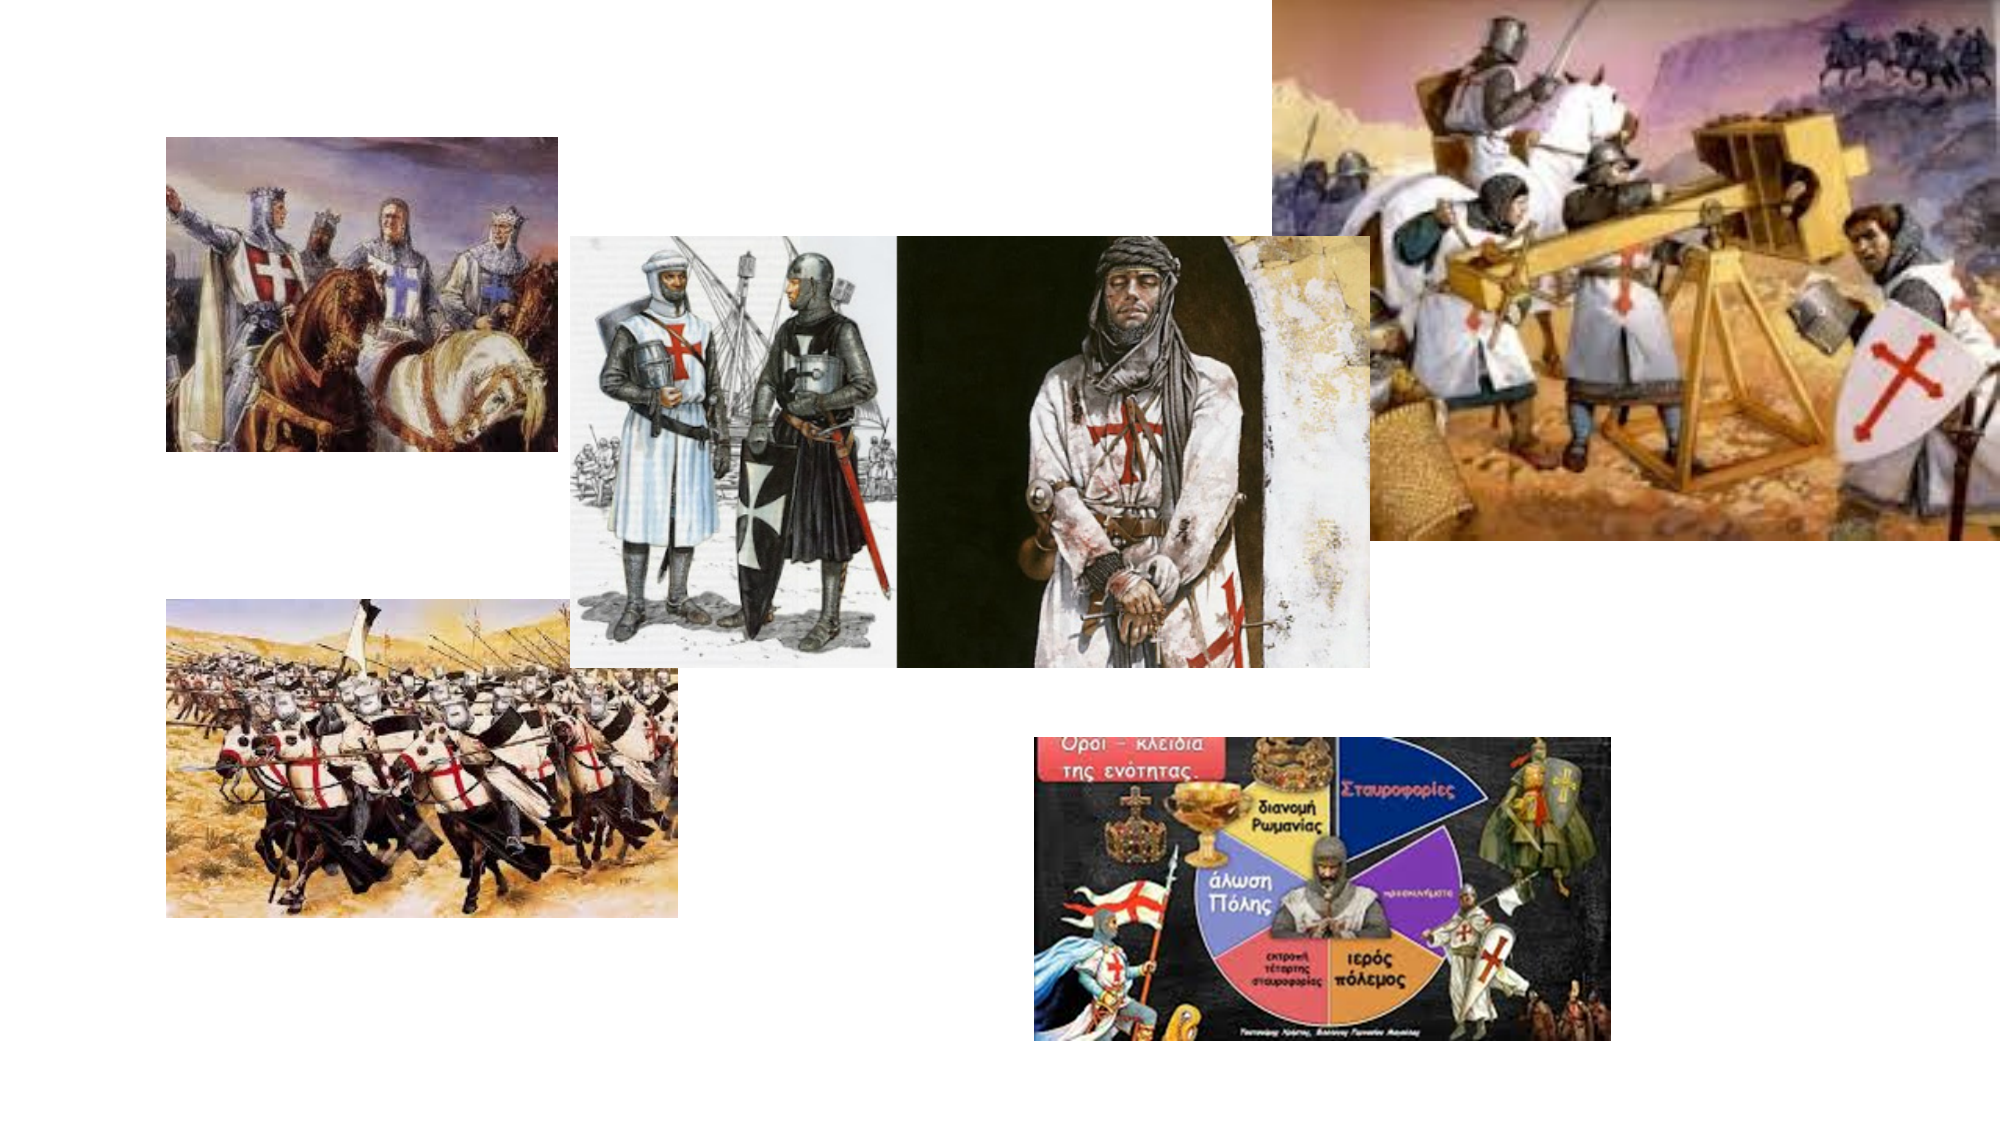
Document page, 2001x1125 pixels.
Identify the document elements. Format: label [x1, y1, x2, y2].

picture [1034, 737, 1611, 1041]
picture [166, 137, 558, 453]
picture [166, 0, 2000, 918]
